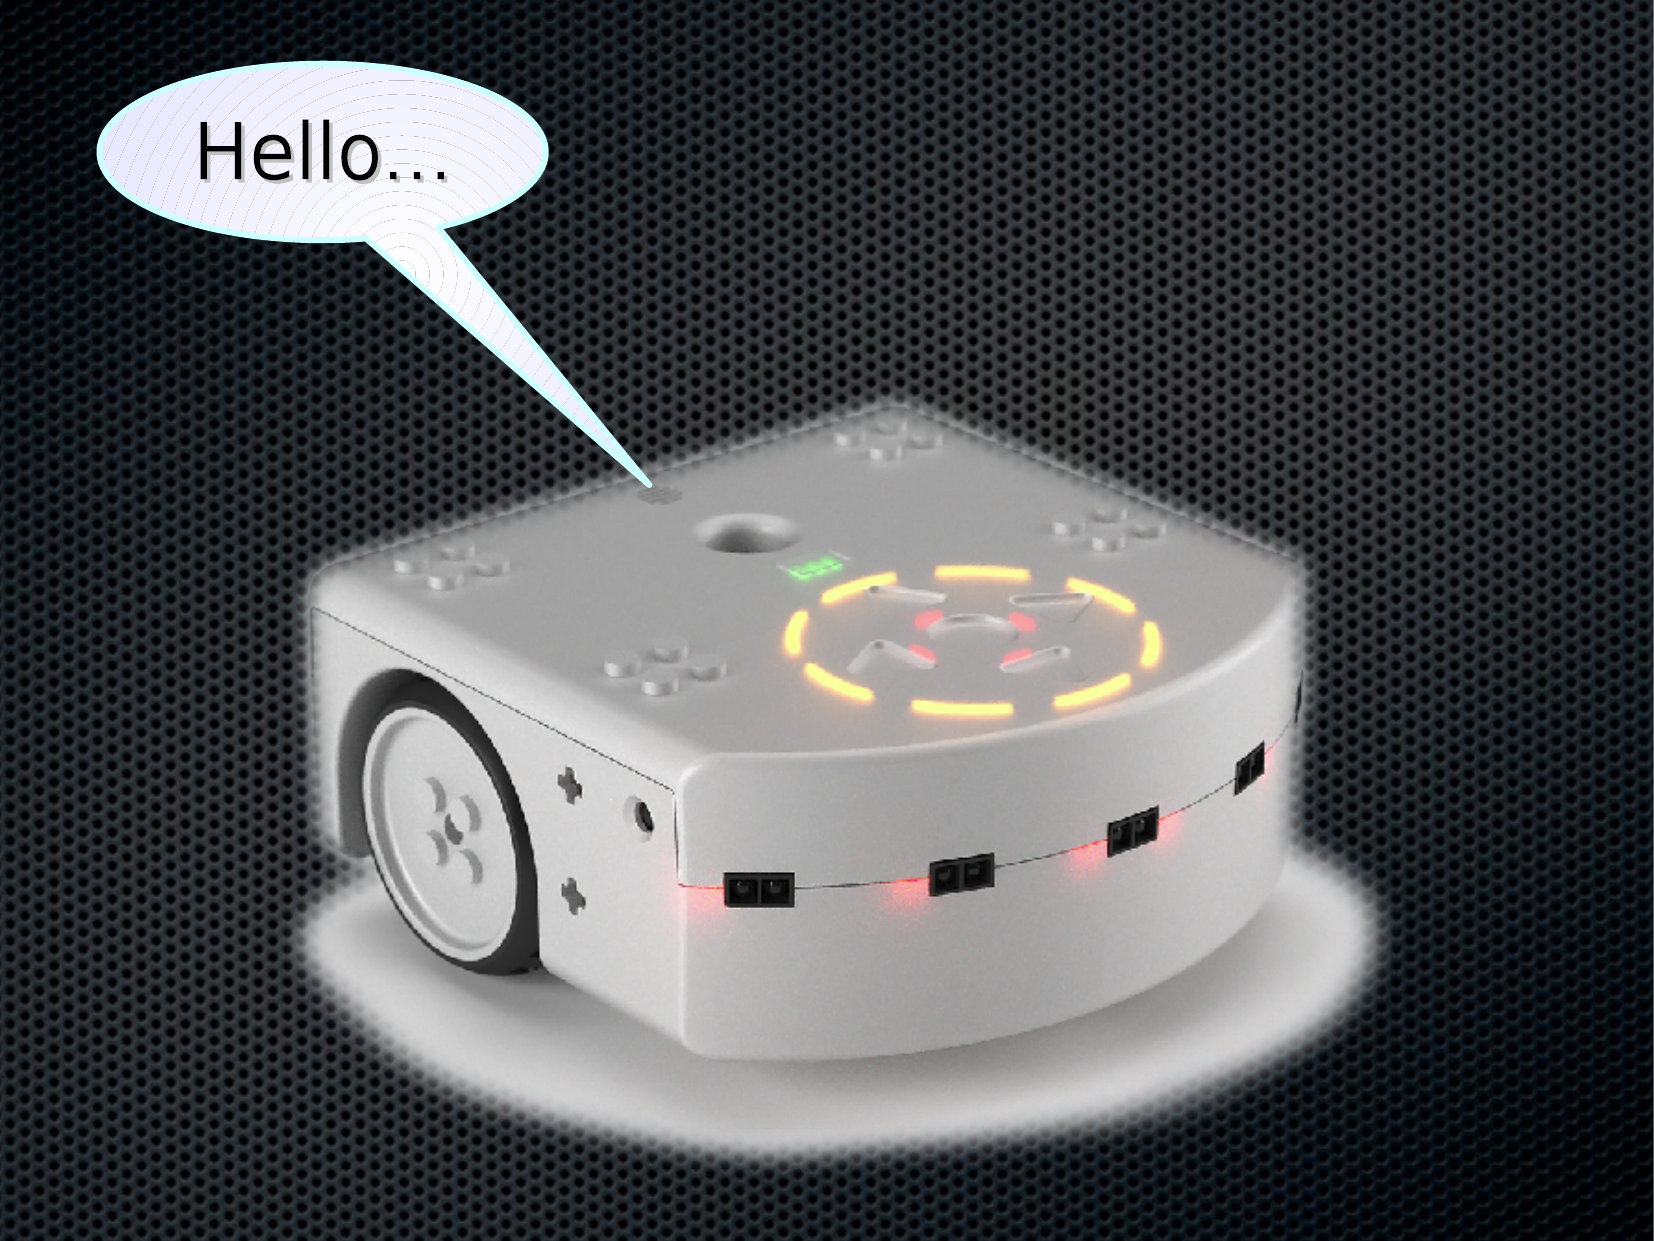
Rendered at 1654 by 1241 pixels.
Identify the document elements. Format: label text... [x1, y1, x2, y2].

picture [0, 0, 1654, 1241]
text_box Hello... [99, 63, 650, 486]
